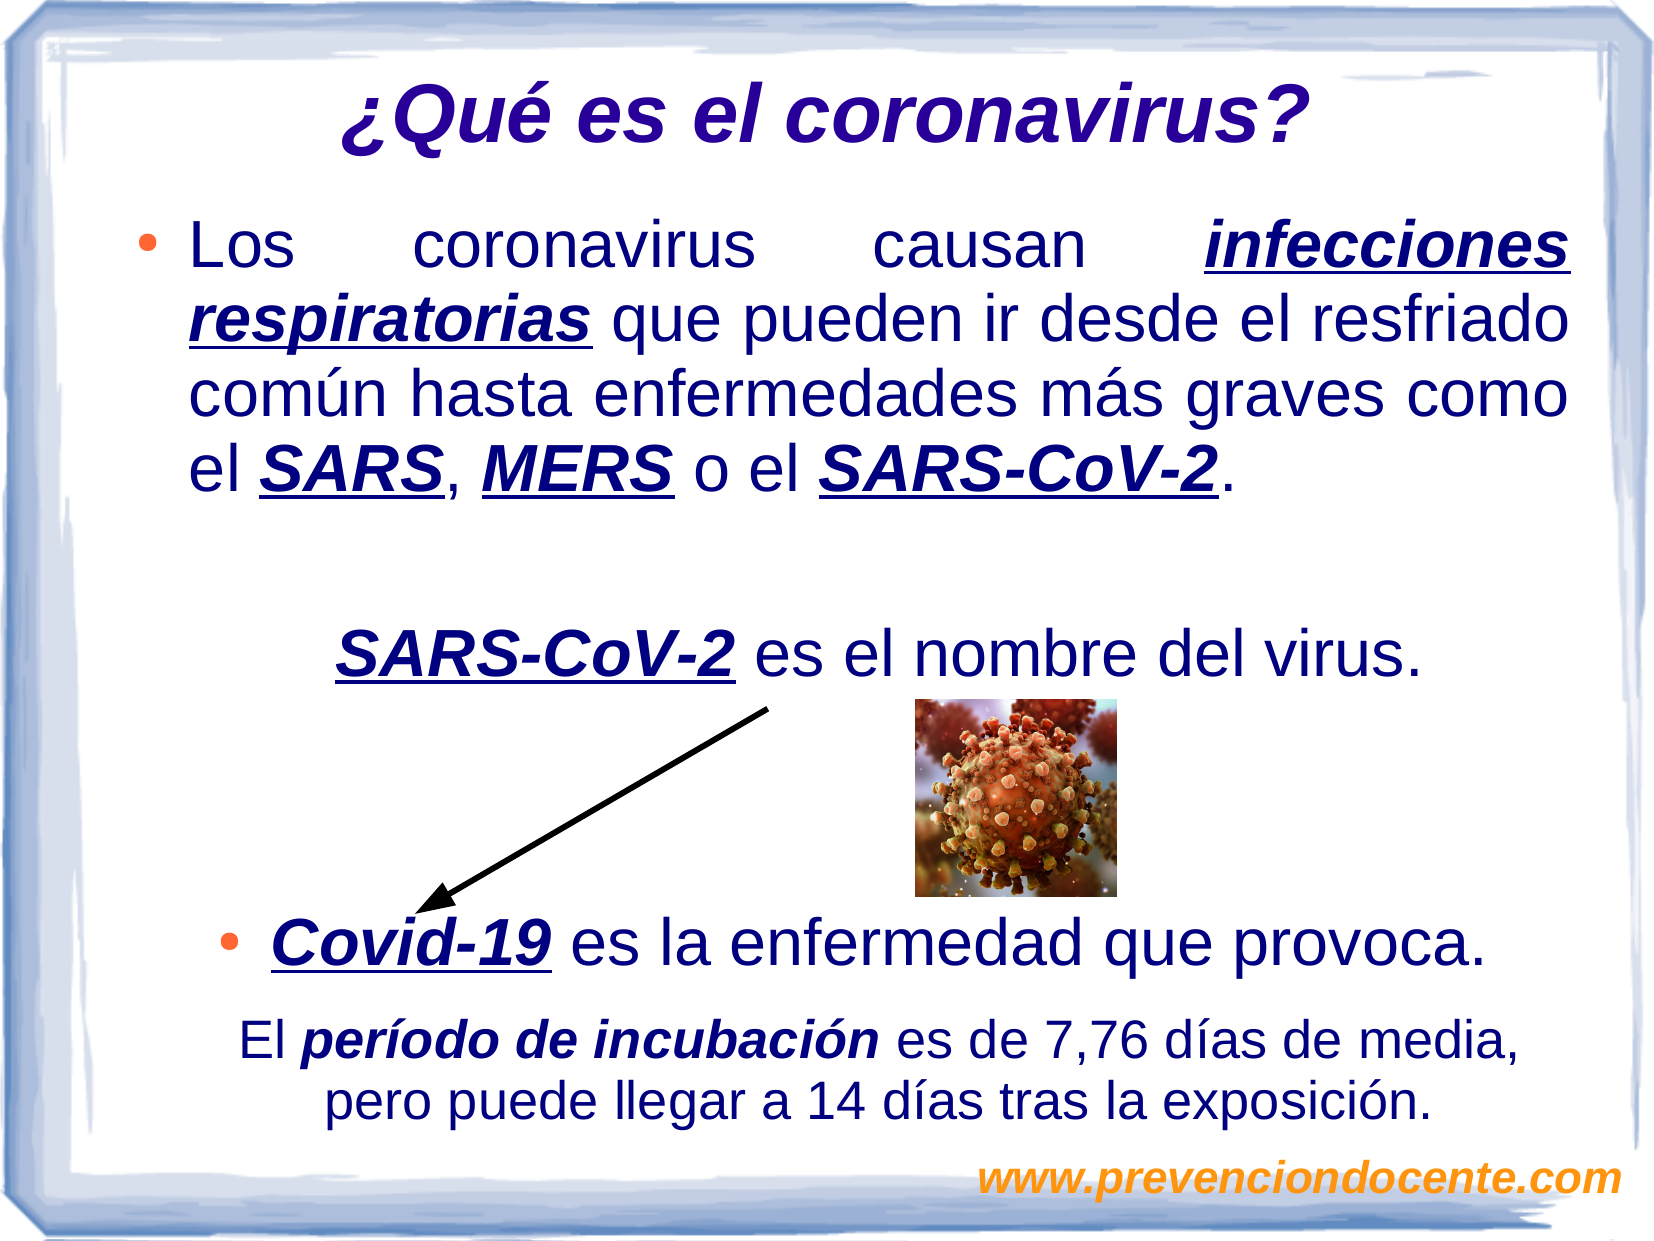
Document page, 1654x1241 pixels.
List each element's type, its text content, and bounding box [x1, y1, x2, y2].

picture [0, 0, 1654, 1241]
text_box www.prevenciondocente.com [906, 1151, 1625, 1204]
title ¿Qué es el coronavirus? [82, 49, 1571, 178]
list Los coronavirus causan infecciones respiratorias que pueden ir desde el resfriado común hasta enfermedades más graves como el SARS, MERS o el SARS-CoV-2. SARS-CoV-2 es el nombre del virus. Covid-19 es la enfermedad que provoca. El período de incubación es de 7,76 días de media, pero puede llegar a 14 días tras la exposición. [118, 206, 1571, 1152]
